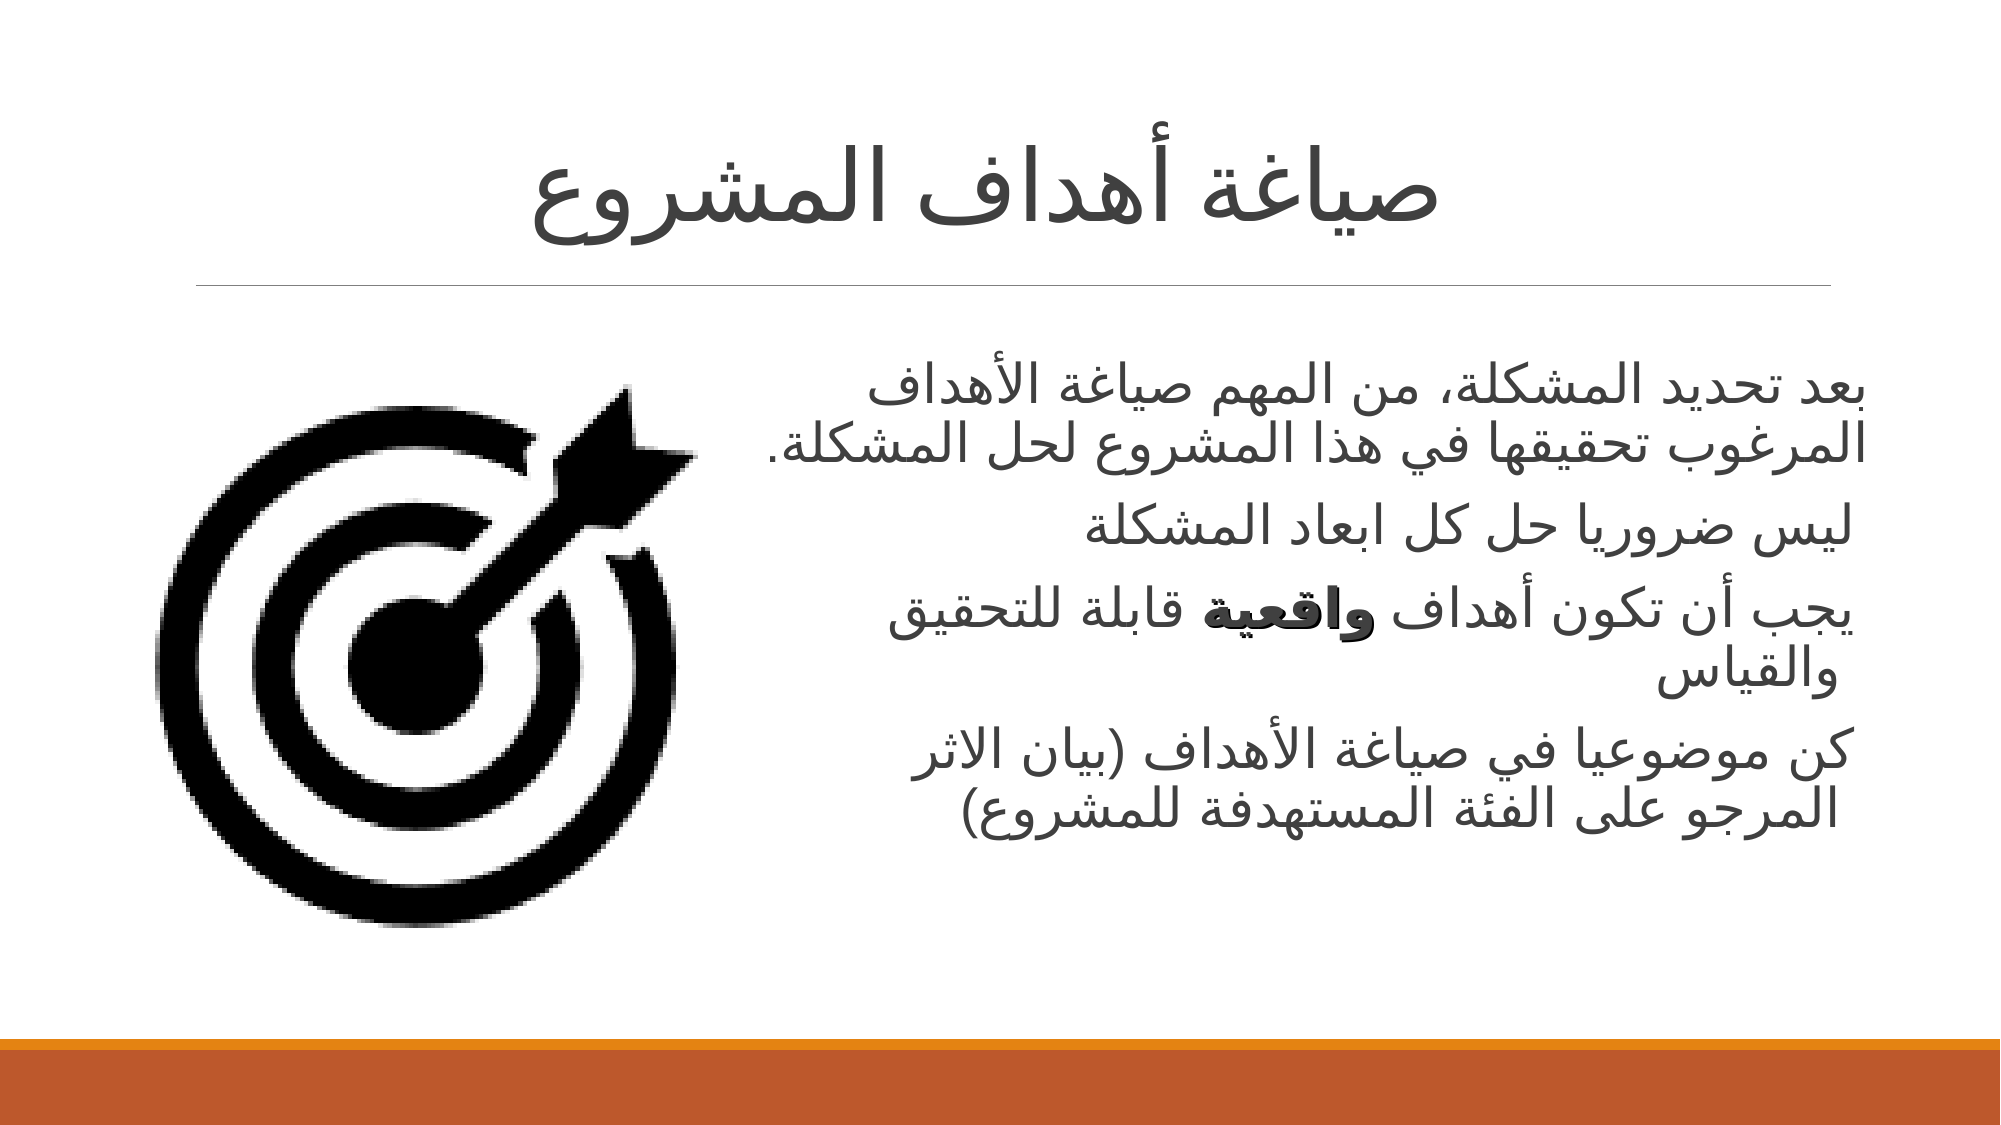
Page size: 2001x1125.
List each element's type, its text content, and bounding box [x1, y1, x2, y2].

picture [99, 328, 755, 985]
title صياغة أهداف المشروع [137, 32, 1863, 250]
list بعد تحديد المشكلة، من المهم صياغة الأهداف المرغوب تحقيقها في هذا المشروع لحل المشكلة. ليس ضروريا حل كل ابعاد المشكلة يجب أن تكون أهداف واقعية قابلة للتحقيق والقياس كن موضوعيا في صياغة الأهداف (بيان الاثر المرجو على الفئة المستهدفة للمشروع) [765, 348, 1874, 911]
